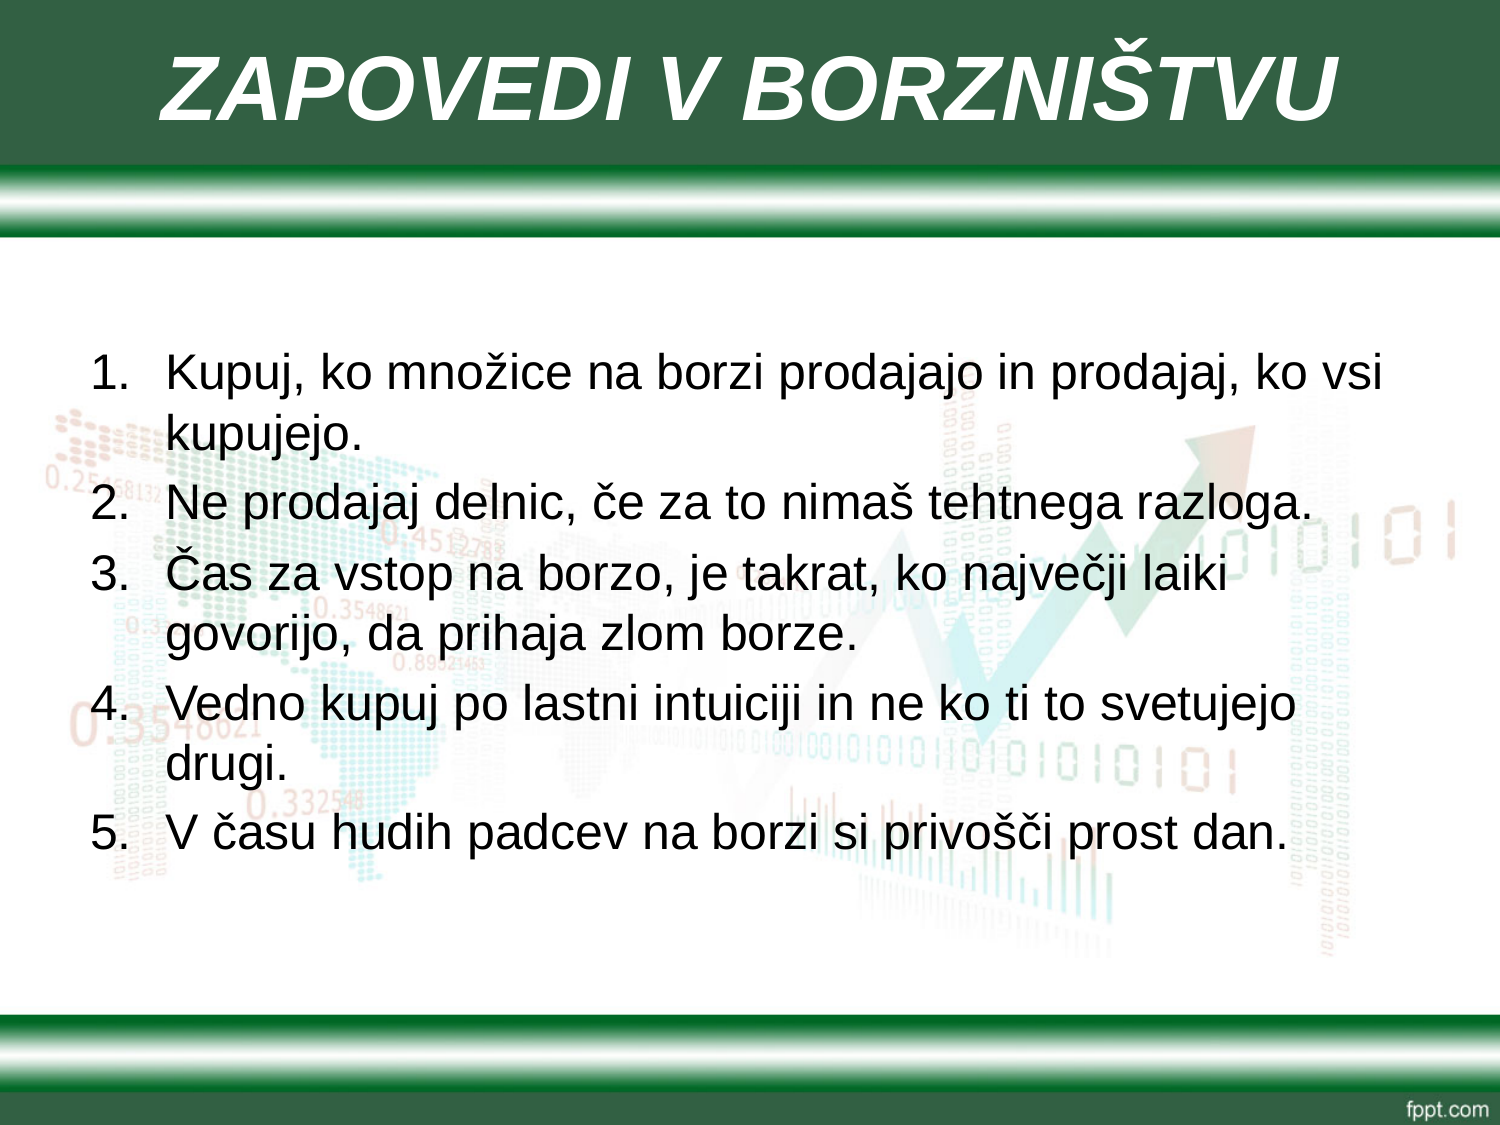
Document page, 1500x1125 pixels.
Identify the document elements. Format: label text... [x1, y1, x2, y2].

list Kupuj, ko množice na borzi prodajajo in prodajaj, ko vsi kupujejo. Ne prodajaj delnic, če za to nimaš tehtnega razloga. Čas za vstop na borzo, je takrat, ko največji laiki govorijo, da prihaja zlom borze. Vedno kupuj po lastni intuiciji in ne ko ti to svetujejo drugi. V času hudih padcev na borzi si privošči prost dan. [75, 262, 1425, 1005]
title ZAPOVEDI V BORZNIŠTVU [75, 45, 1425, 233]
picture [0, 0, 1500, 1125]
